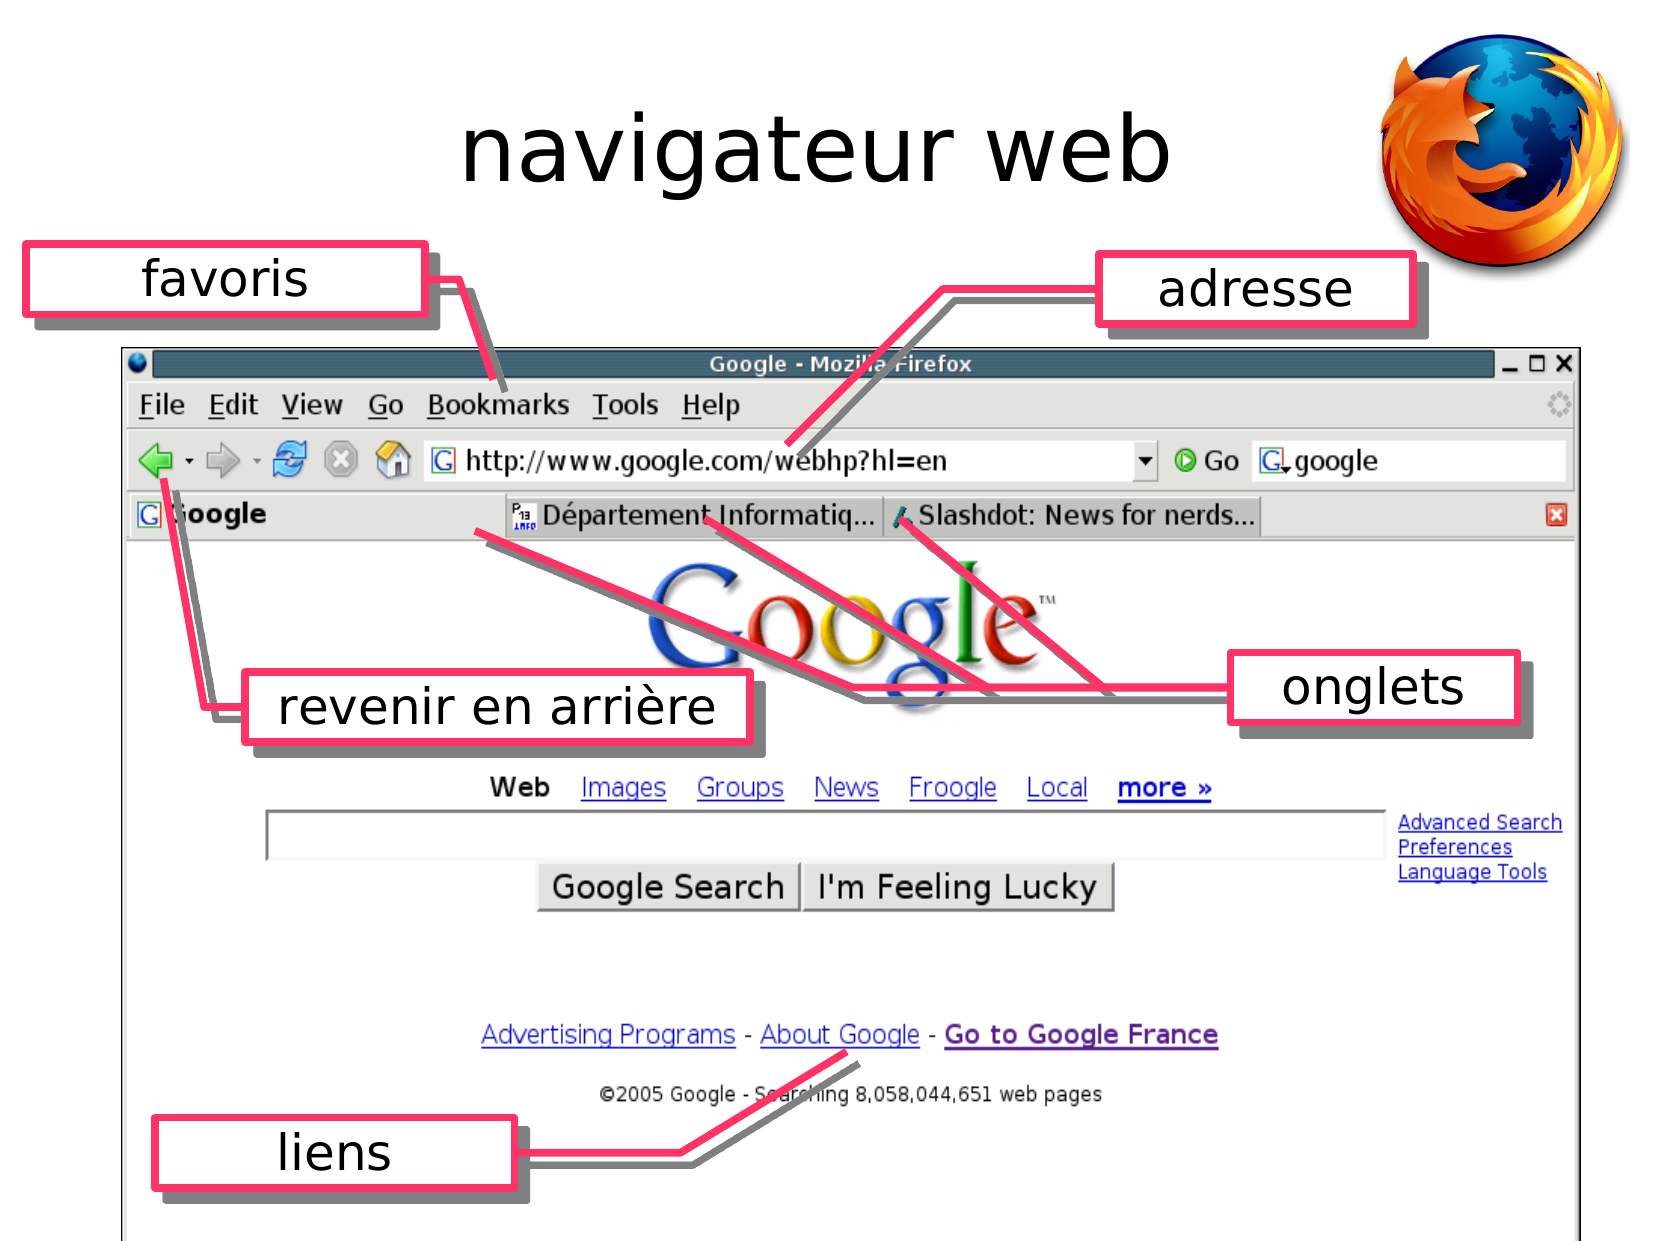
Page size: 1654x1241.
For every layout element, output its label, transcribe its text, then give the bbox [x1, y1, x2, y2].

text_box liens [154, 1117, 515, 1188]
text_box onglets [1230, 652, 1518, 723]
picture [1376, 32, 1630, 283]
text_box revenir en arrière [245, 671, 751, 743]
picture [121, 347, 1581, 1241]
title navigateur web [125, 85, 1376, 211]
text_box favoris [26, 244, 425, 315]
text_box adresse [1099, 253, 1413, 325]
